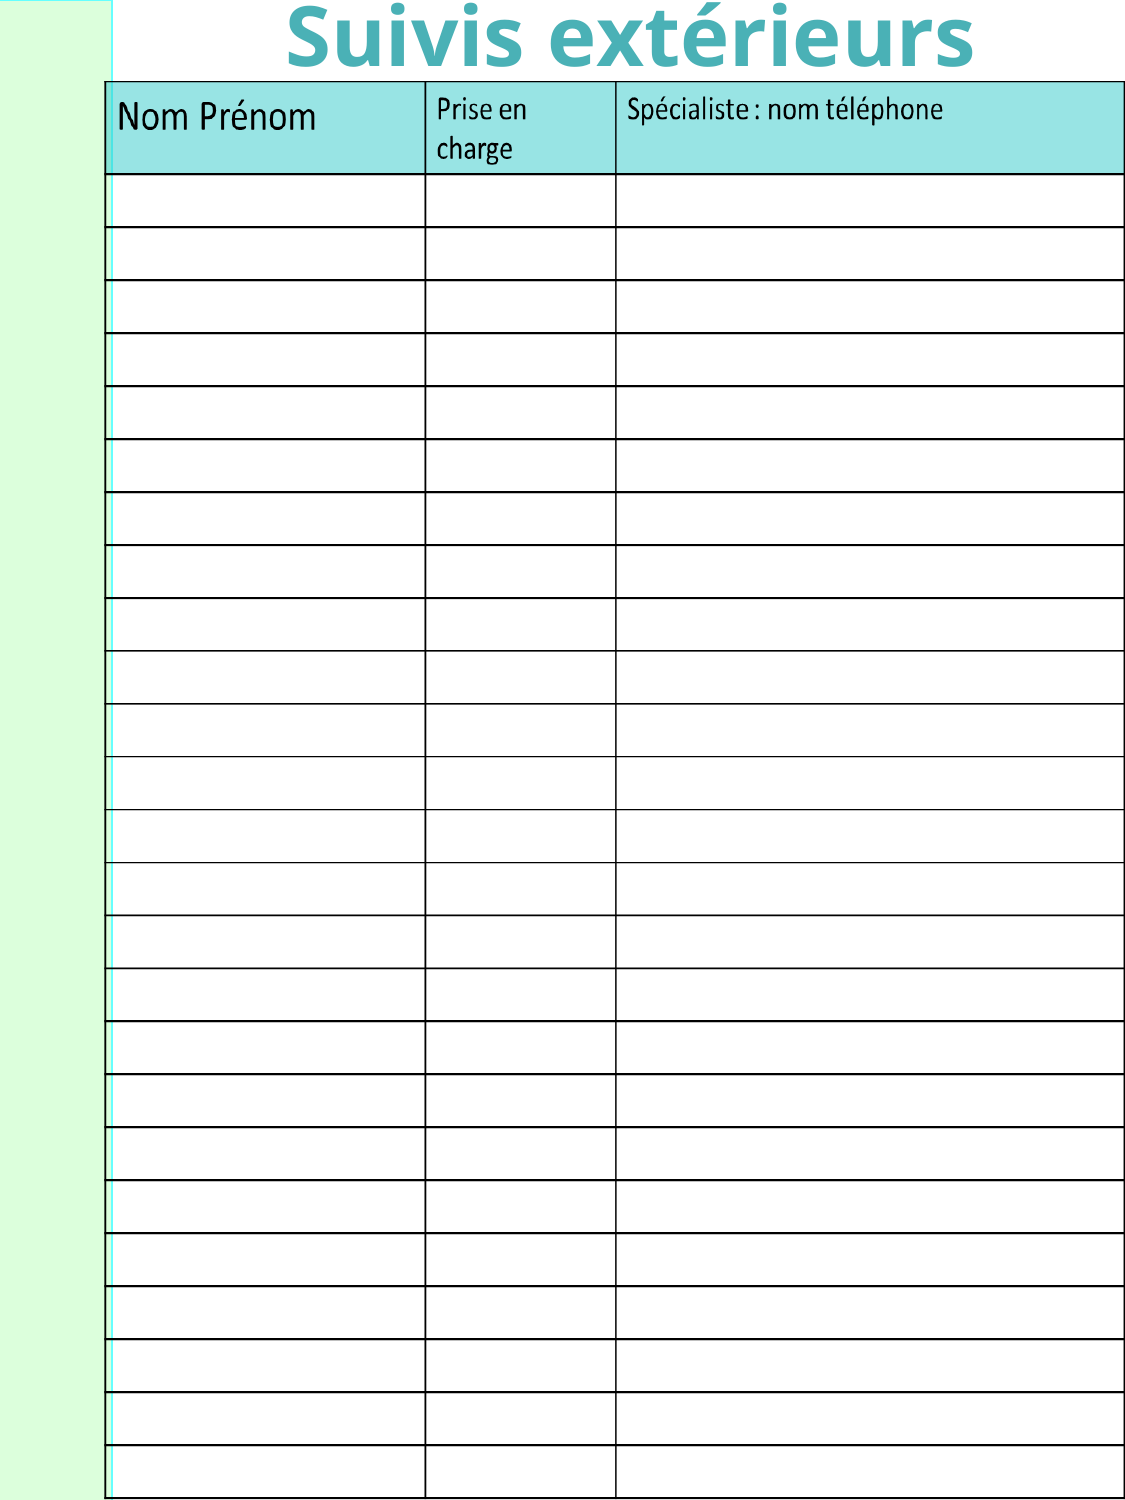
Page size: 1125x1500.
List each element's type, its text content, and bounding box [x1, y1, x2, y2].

text_box [0, 0, 112, 1500]
picture [104, 75, 1125, 1500]
text_box Suivis extérieurs [270, 0, 992, 90]
